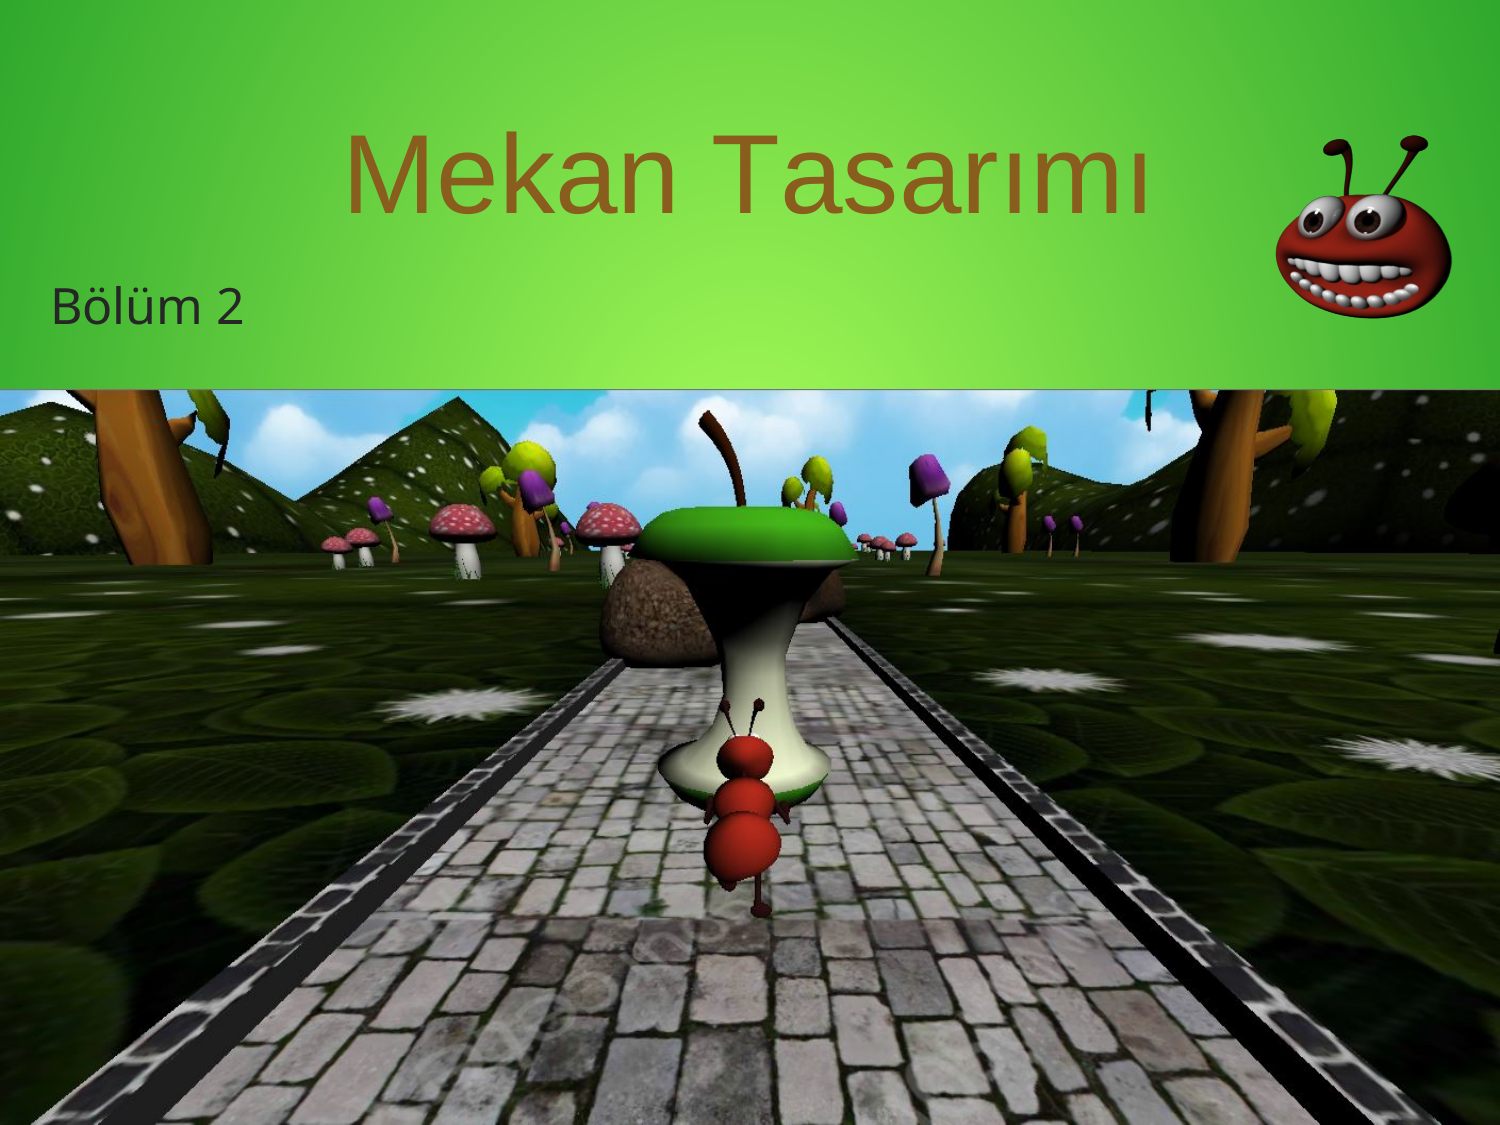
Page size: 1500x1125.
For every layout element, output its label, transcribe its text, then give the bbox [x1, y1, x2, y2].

text_box Mekan Tasarımı [113, 93, 1386, 267]
picture [0, 389, 1500, 1125]
picture [1275, 135, 1453, 319]
text_box Bölüm 2 [35, 267, 378, 343]
